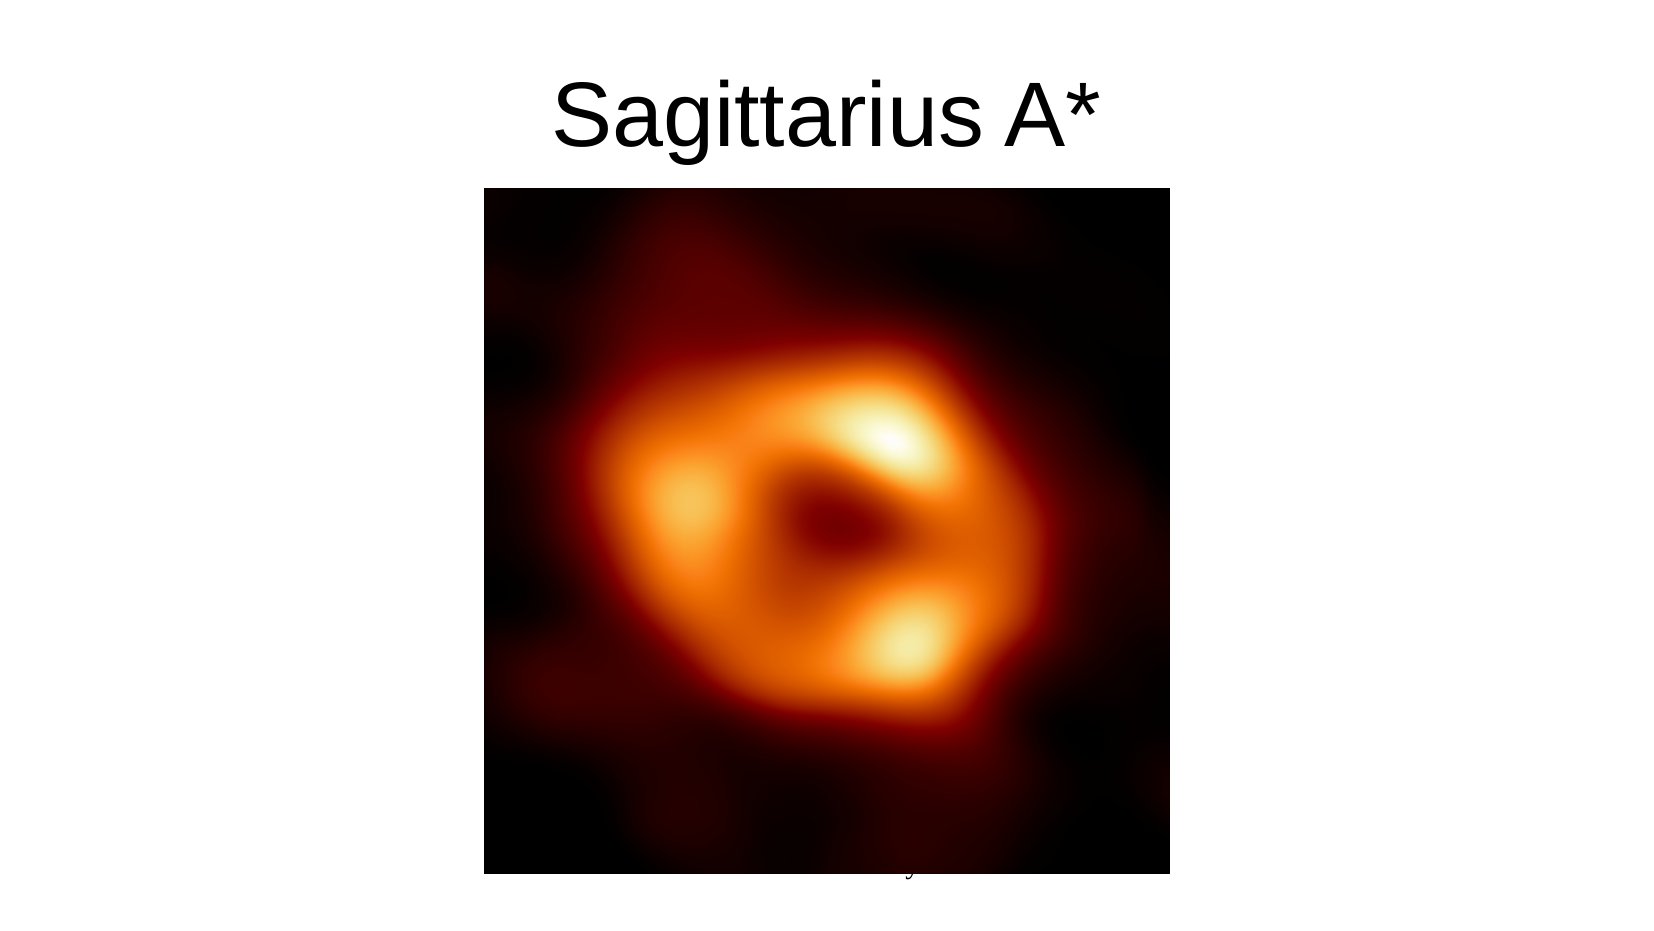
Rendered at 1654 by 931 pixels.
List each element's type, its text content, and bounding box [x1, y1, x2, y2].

title Sagittarius A* [82, 37, 1571, 193]
picture [484, 188, 1170, 875]
